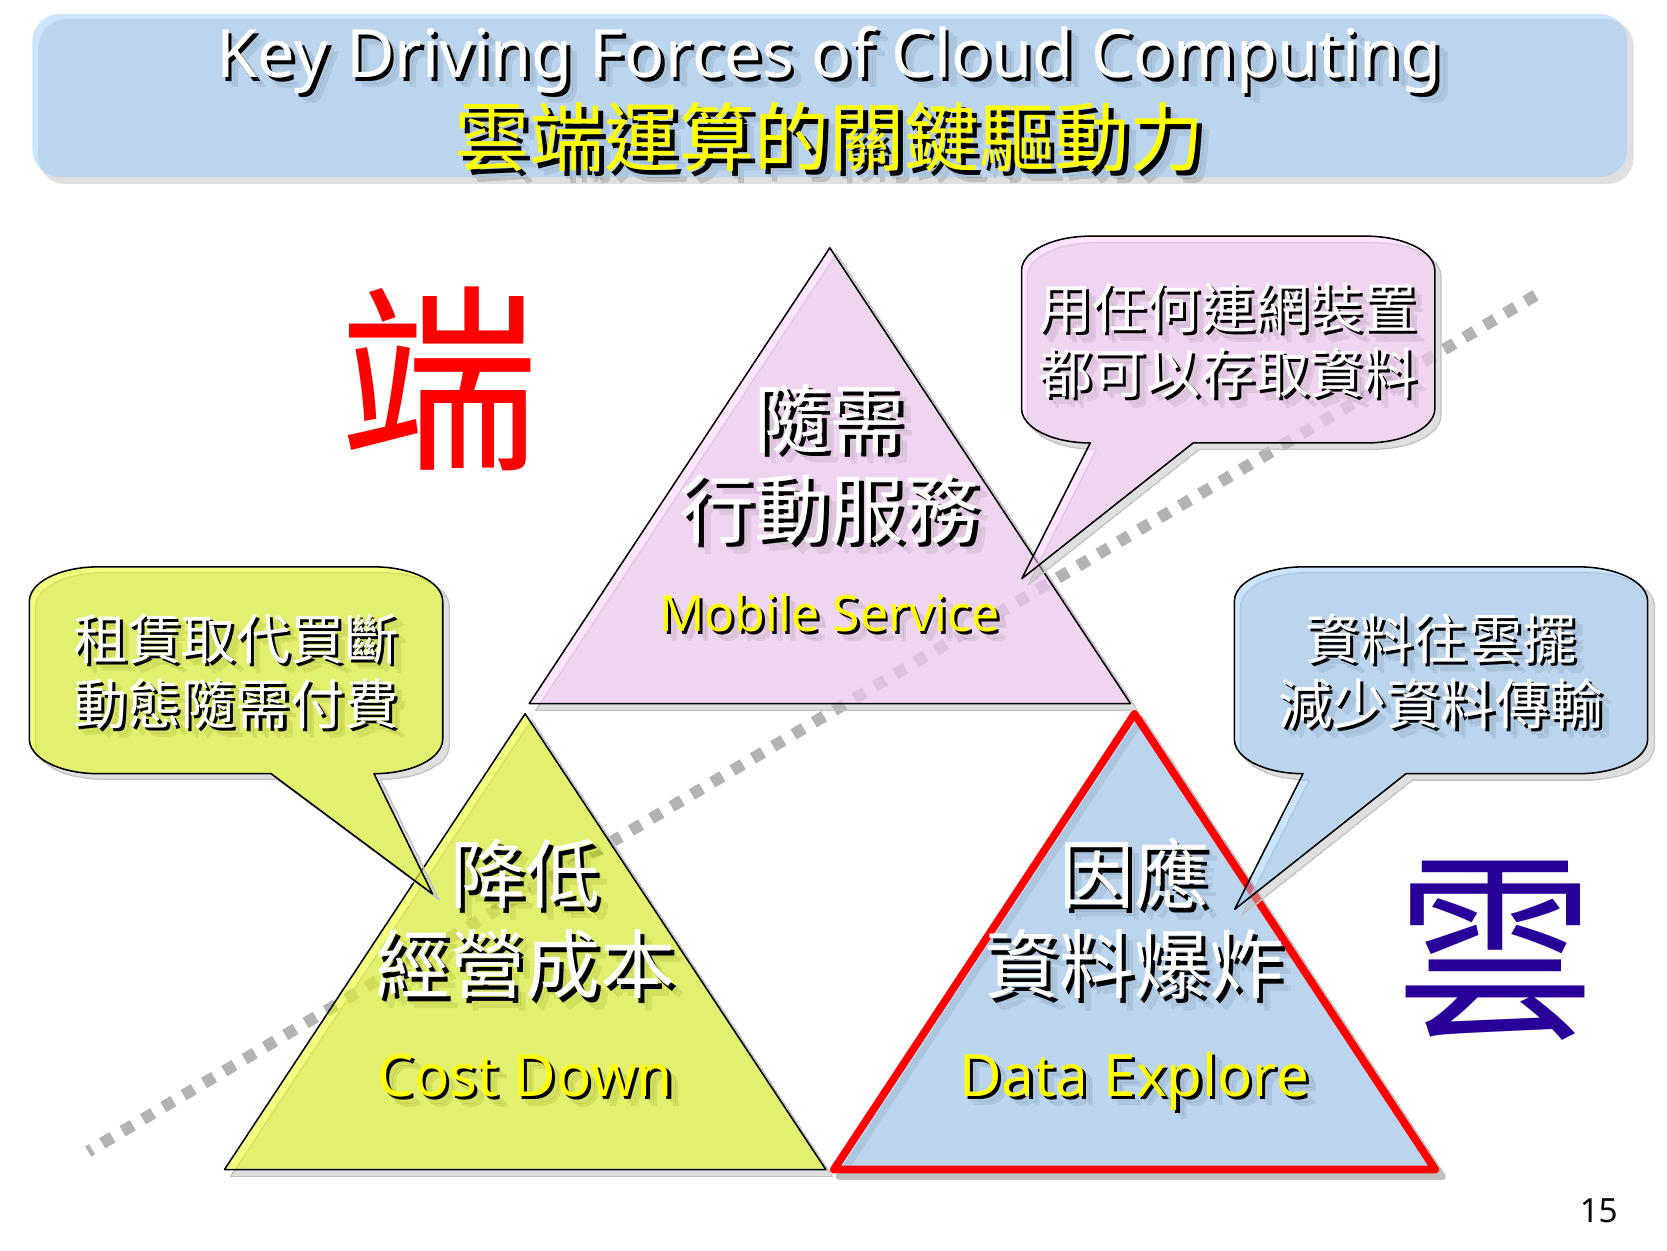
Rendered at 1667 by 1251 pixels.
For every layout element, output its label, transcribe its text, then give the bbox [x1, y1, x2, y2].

text_box 租賃取代買斷 動態隨需付費 [29, 566, 443, 894]
text_box 降低 經營成本 Cost Down [224, 713, 826, 1170]
text_box 端 [324, 247, 561, 503]
text_box 雲 [1380, 816, 1617, 1072]
text_box Key Driving Forces of Cloud Computing 雲端運算的關鍵驅動力 [32, 13, 1628, 178]
text_box 資料往雲擺 減少資料傳輸 [1234, 566, 1648, 910]
text_box 隨需 行動服務 Mobile Service [529, 247, 1131, 704]
text_box 因應 資料爆炸 Data Explore [833, 713, 1436, 1170]
text_box 用任何連網裝置 都可以存取資料 [1021, 236, 1435, 579]
